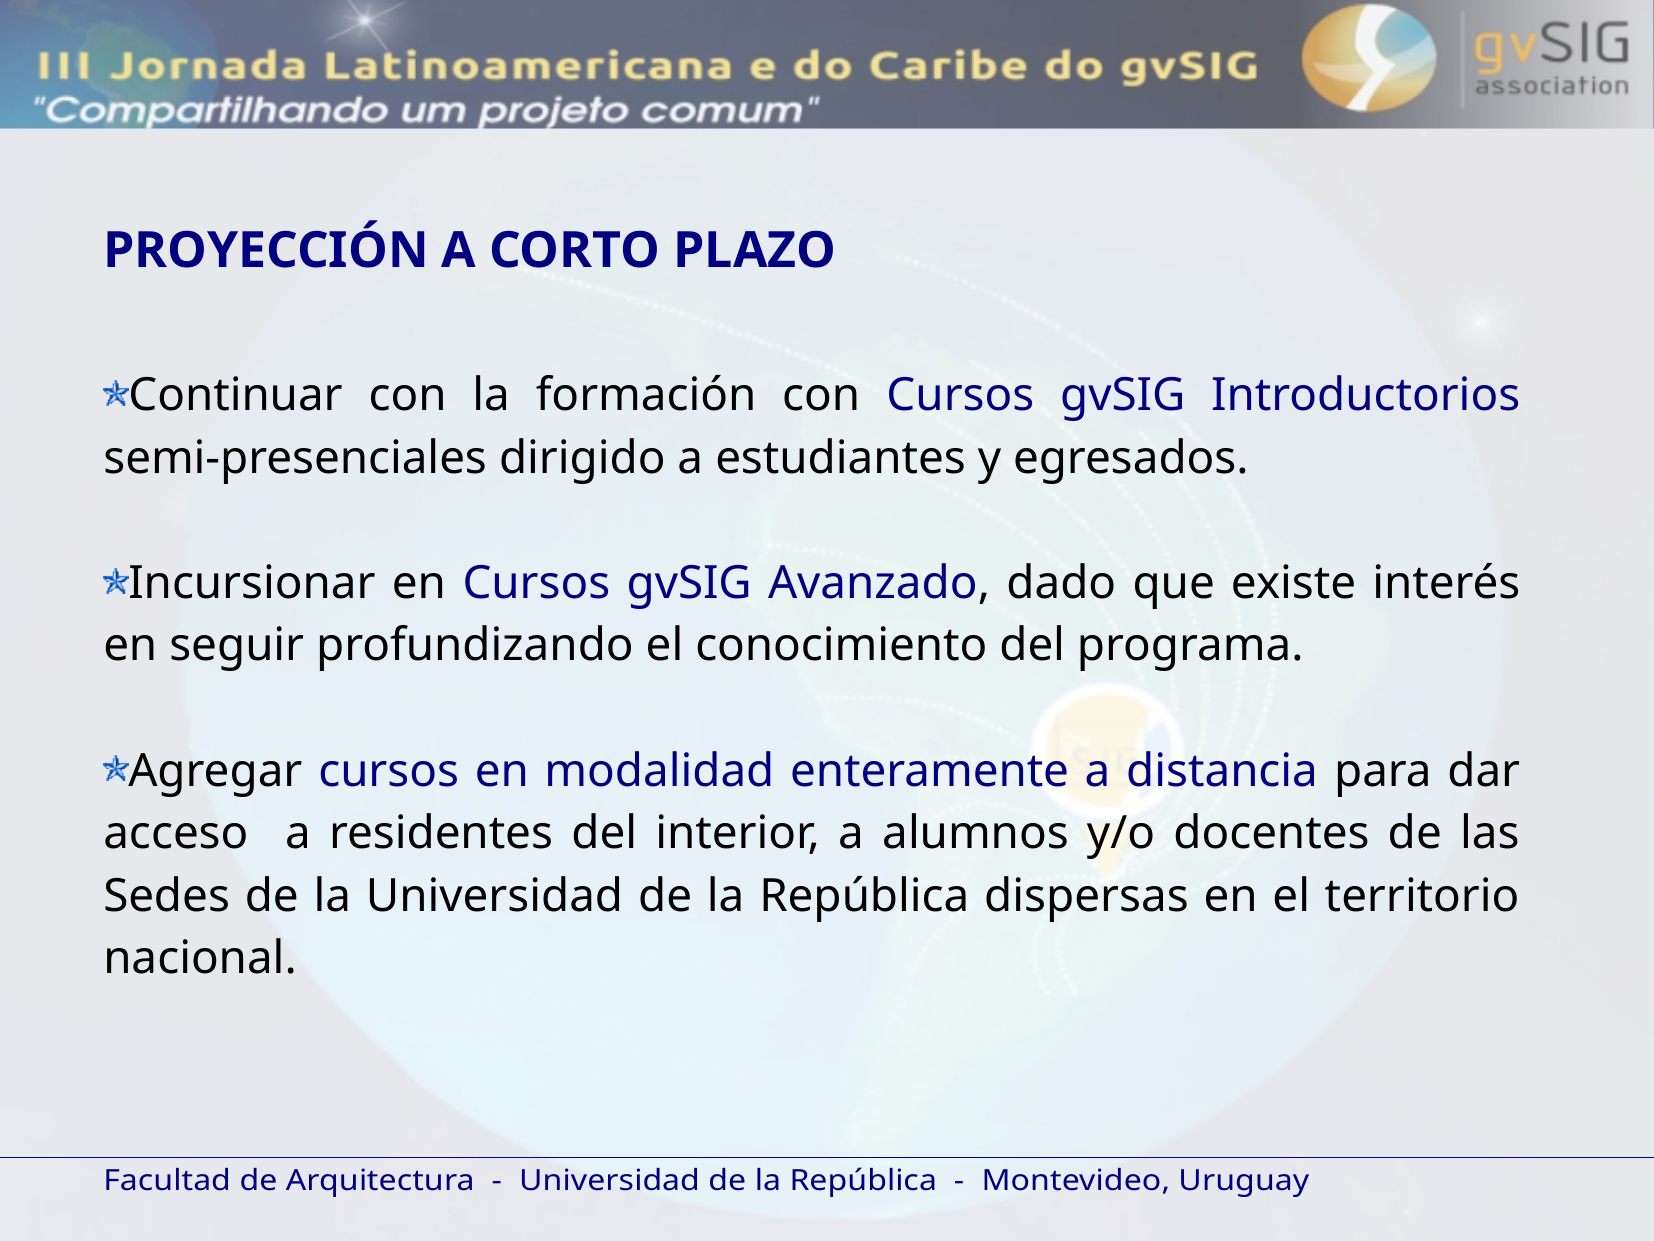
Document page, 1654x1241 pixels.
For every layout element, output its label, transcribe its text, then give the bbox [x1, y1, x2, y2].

text_box Facultad de Arquitectura - Universidad de la República - Montevideo, Uruguay [88, 1158, 1565, 1208]
picture [0, 0, 1654, 1157]
text_box Facultad de Arquitectura - Universidad de la República - Montevideo, Uruguay [88, 1151, 1565, 1157]
text_box PROYECCIÓN A CORTO PLAZO [88, 206, 895, 292]
text_box Continuar con la formación con Cursos gvSIG Introductorios semi-presenciales dirigido a estudiantes y egresados. Incursionar en Cursos gvSIG Avanzado, dado que existe interés en seguir profundizando el conocimiento del programa. Agregar cursos en modalidad enteramente a distancia para dar acceso a residentes del interior, a alumnos y/o docentes de las Sedes de la Universidad de la República dispersas en el territorio nacional. [88, 354, 1536, 1071]
picture [0, 1158, 1654, 1241]
